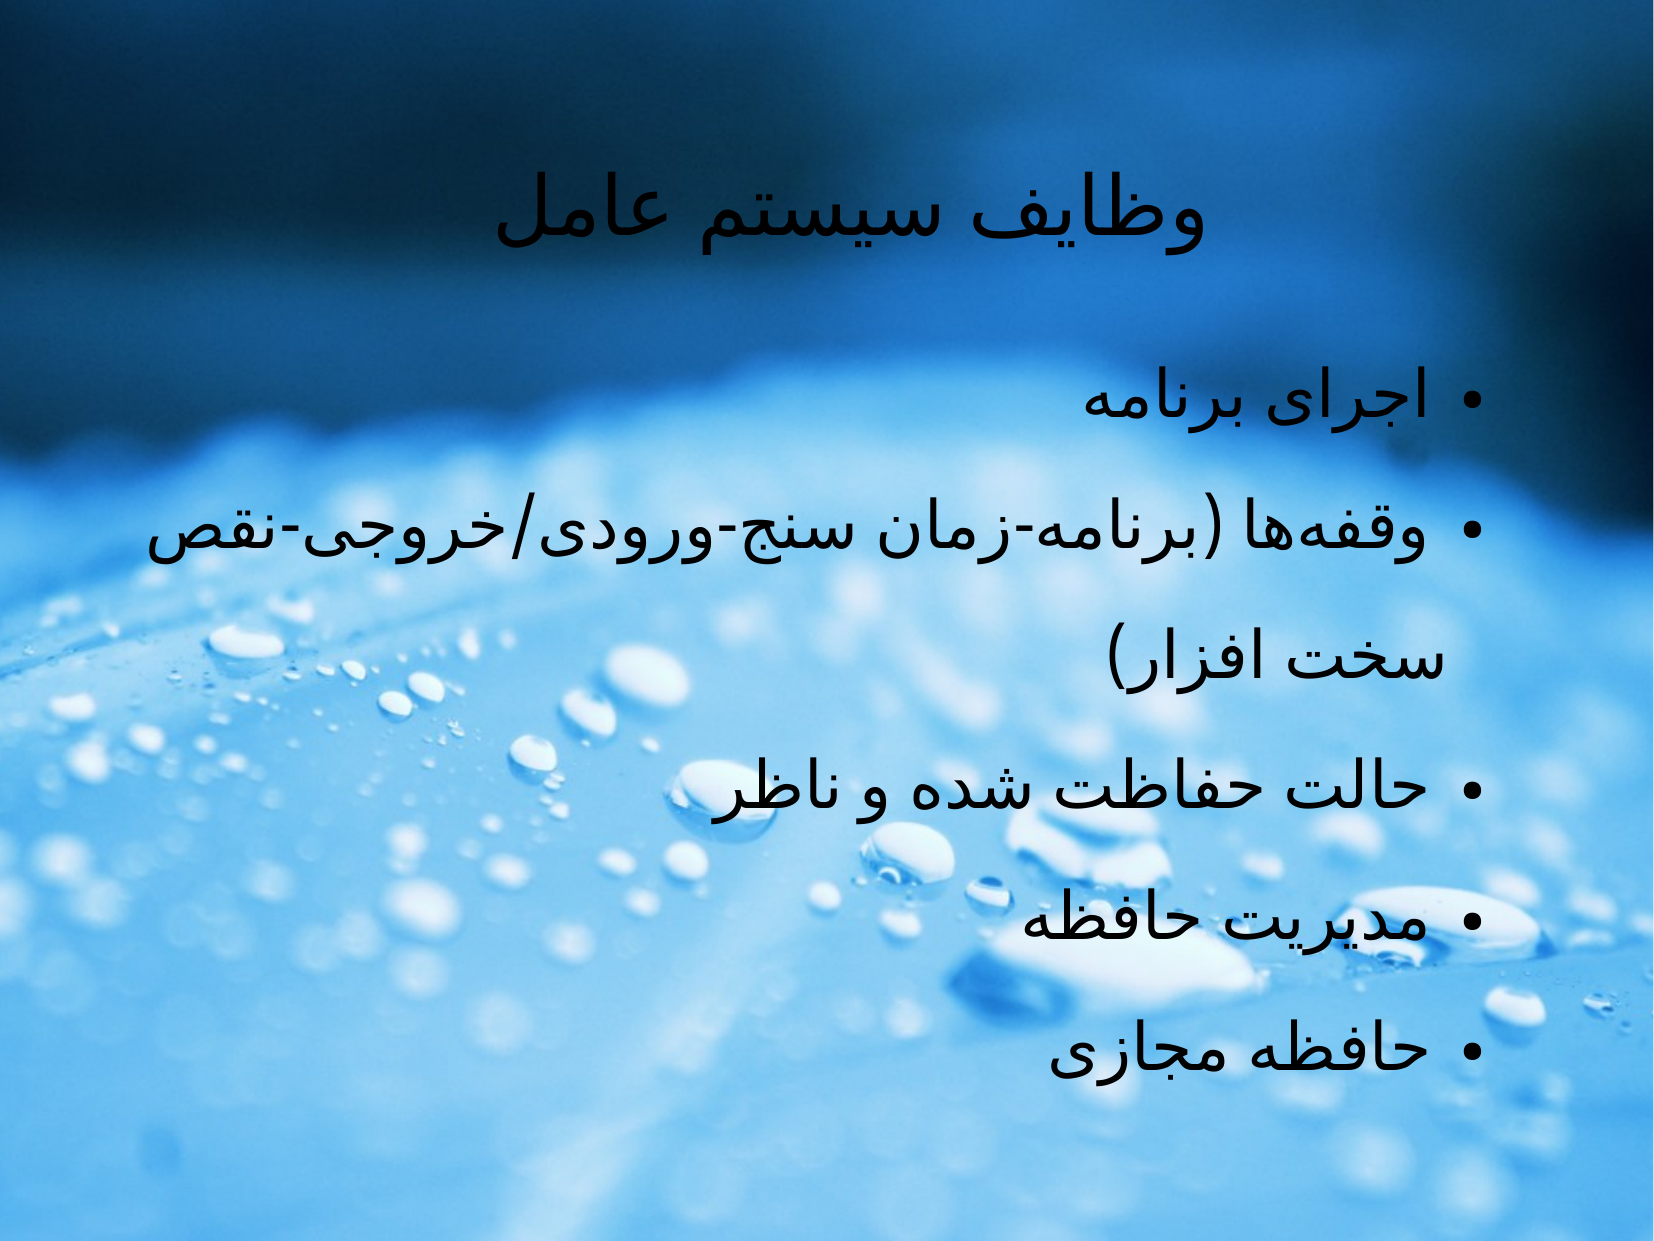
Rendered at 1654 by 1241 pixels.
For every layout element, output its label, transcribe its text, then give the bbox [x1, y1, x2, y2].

title وظایف سیستم عامل [107, 111, 1596, 319]
picture [0, 0, 1654, 1241]
subtitle اجرای برنامه وقفه‌ها (برنامه-زمان سنج-ورودی/خروجی-نقص سخت افزار) حالت حفاظت شده و ناظر مدیریت حافظه حافظه مجازی [143, 297, 1485, 1115]
